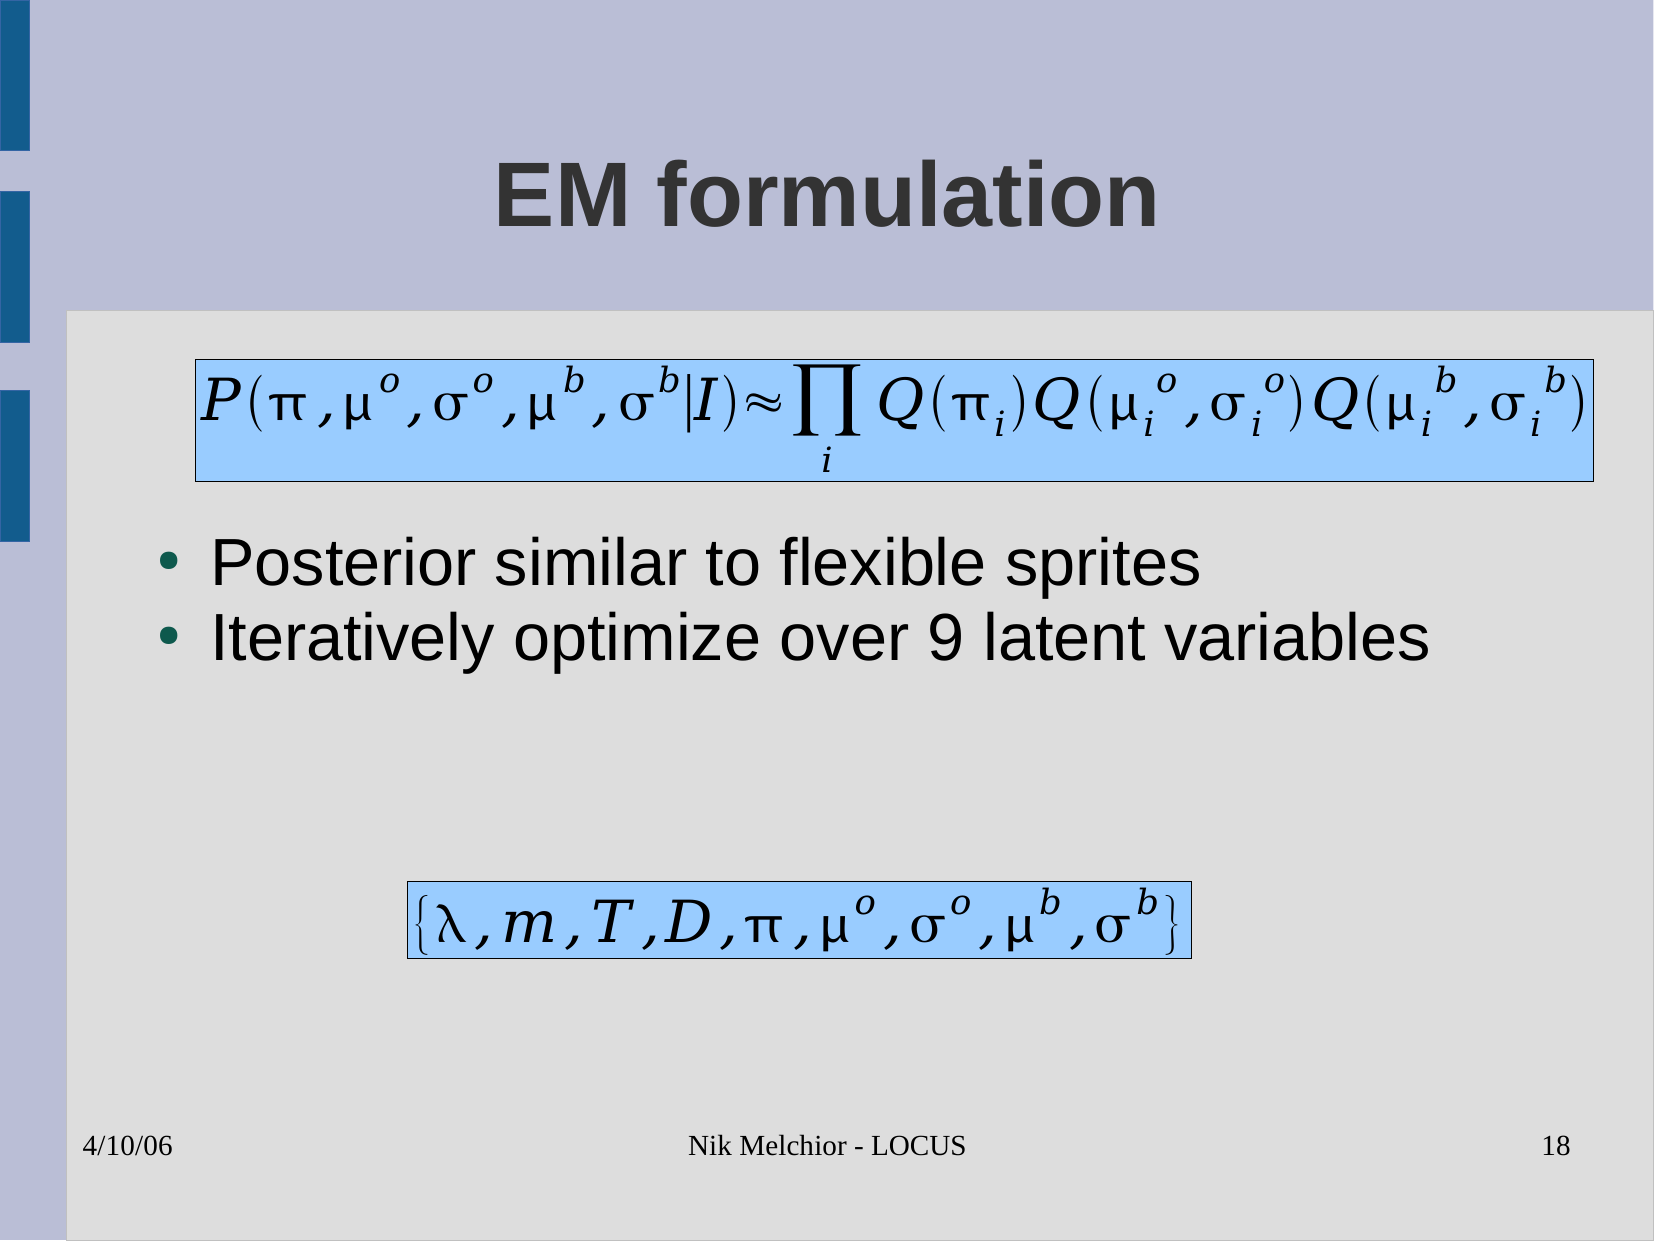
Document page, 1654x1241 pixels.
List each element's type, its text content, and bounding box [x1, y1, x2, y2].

title EM formulation [121, 91, 1534, 299]
chart [407, 881, 1192, 959]
list Posterior similar to flexible sprites Iteratively optimize over 9 latent variables [121, 525, 1534, 1127]
chart [195, 359, 1594, 482]
